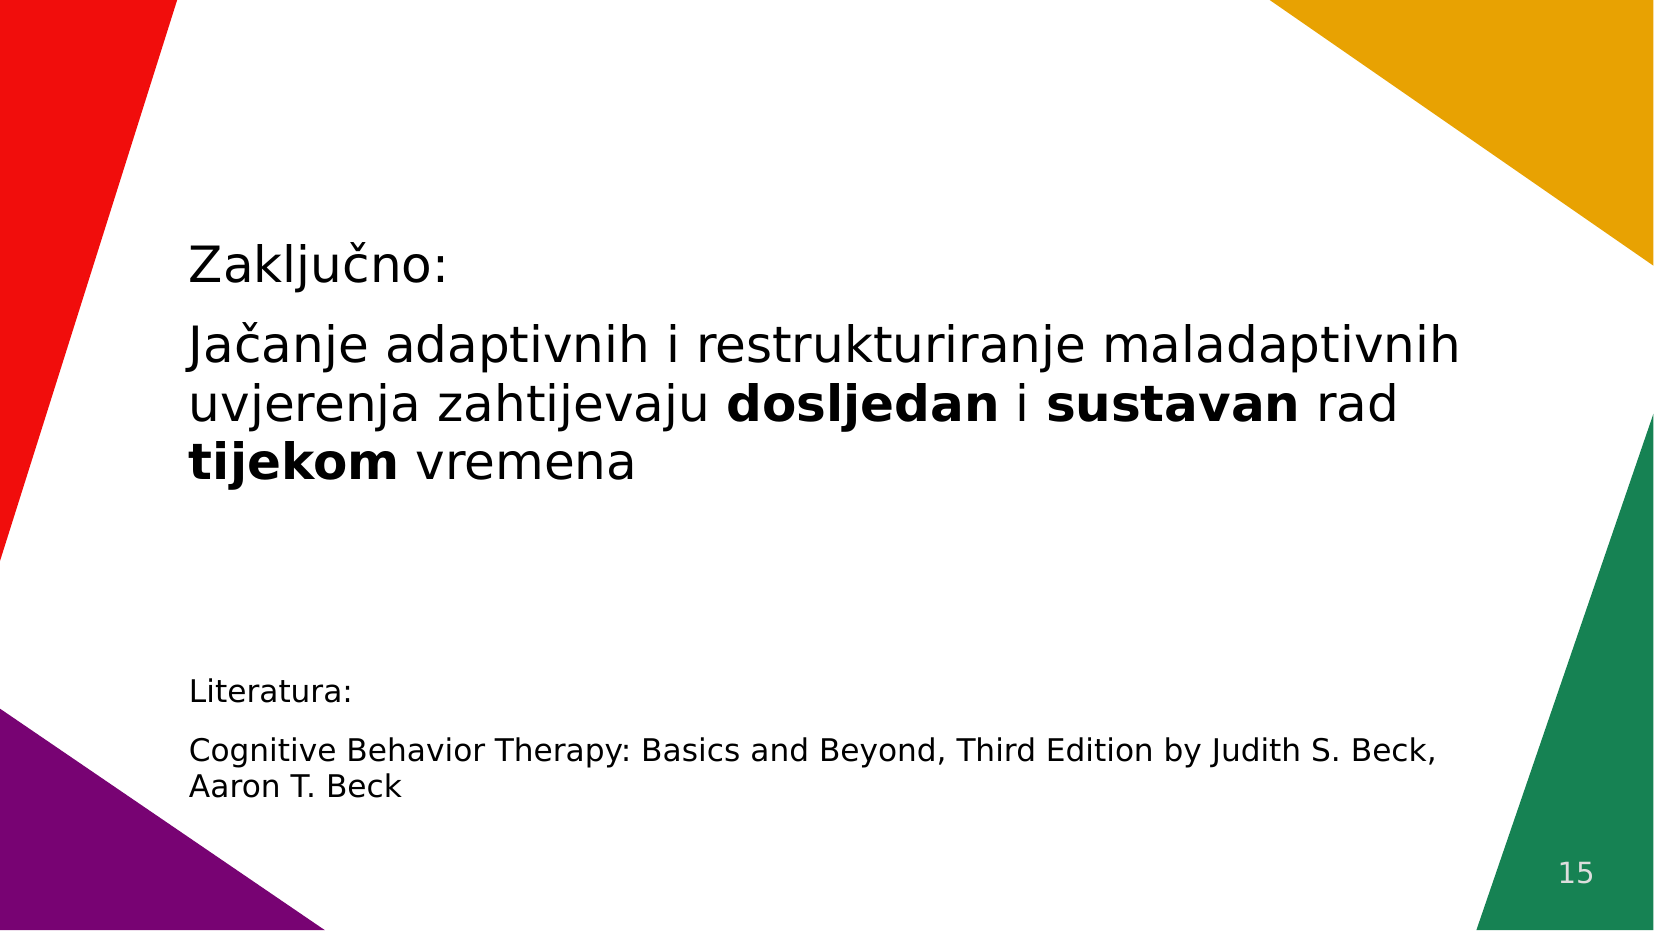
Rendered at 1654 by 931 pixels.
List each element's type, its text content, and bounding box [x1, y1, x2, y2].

list Zaključno: Jačanje adaptivnih i restrukturiranje maladaptivnih uvjerenja zahtijevaju dosljedan i sustavan rad tijekom vremena Literatura: Cognitive Behavior Therapy: Basics and Beyond, Third Edition by Judith S. Beck, Aaron T. Beck [118, 236, 1536, 827]
